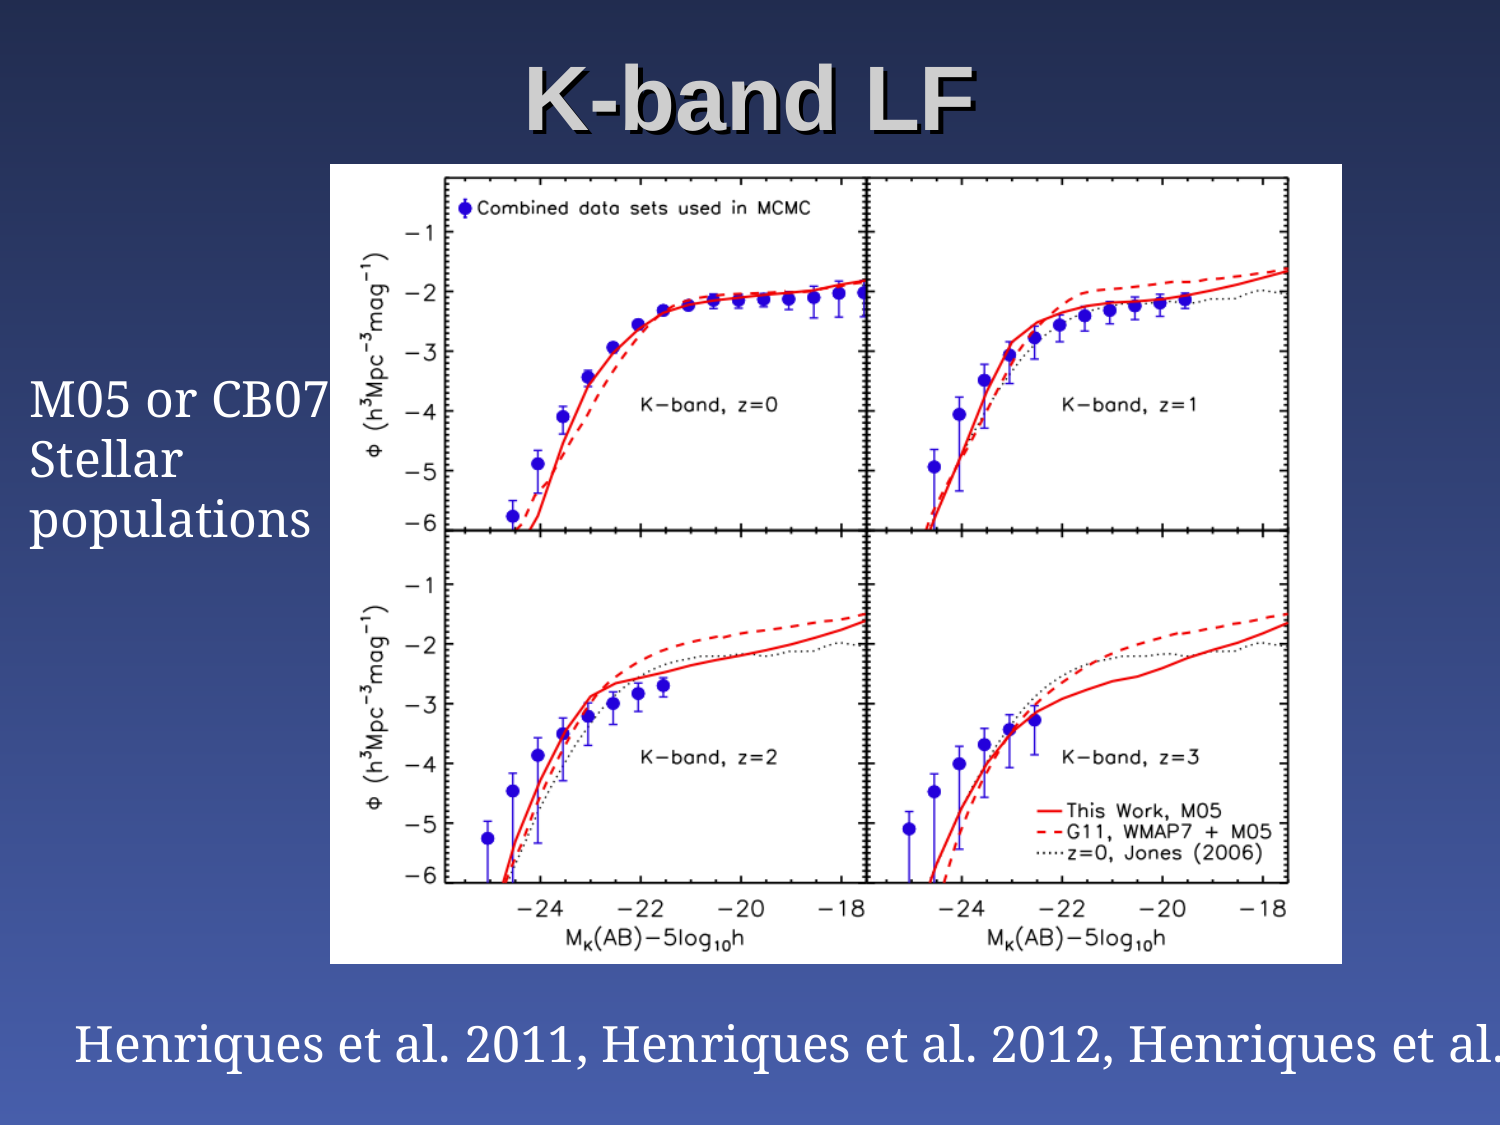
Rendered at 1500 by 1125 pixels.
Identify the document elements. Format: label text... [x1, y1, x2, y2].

title K-band LF [0, 0, 1500, 188]
text_box Henriques et al. 2011, Henriques et al. 2012, Henriques et al. 2013a [60, 1004, 1500, 1081]
picture [330, 164, 1342, 964]
text_box M05 or CB07 Stellar populations [15, 360, 571, 555]
